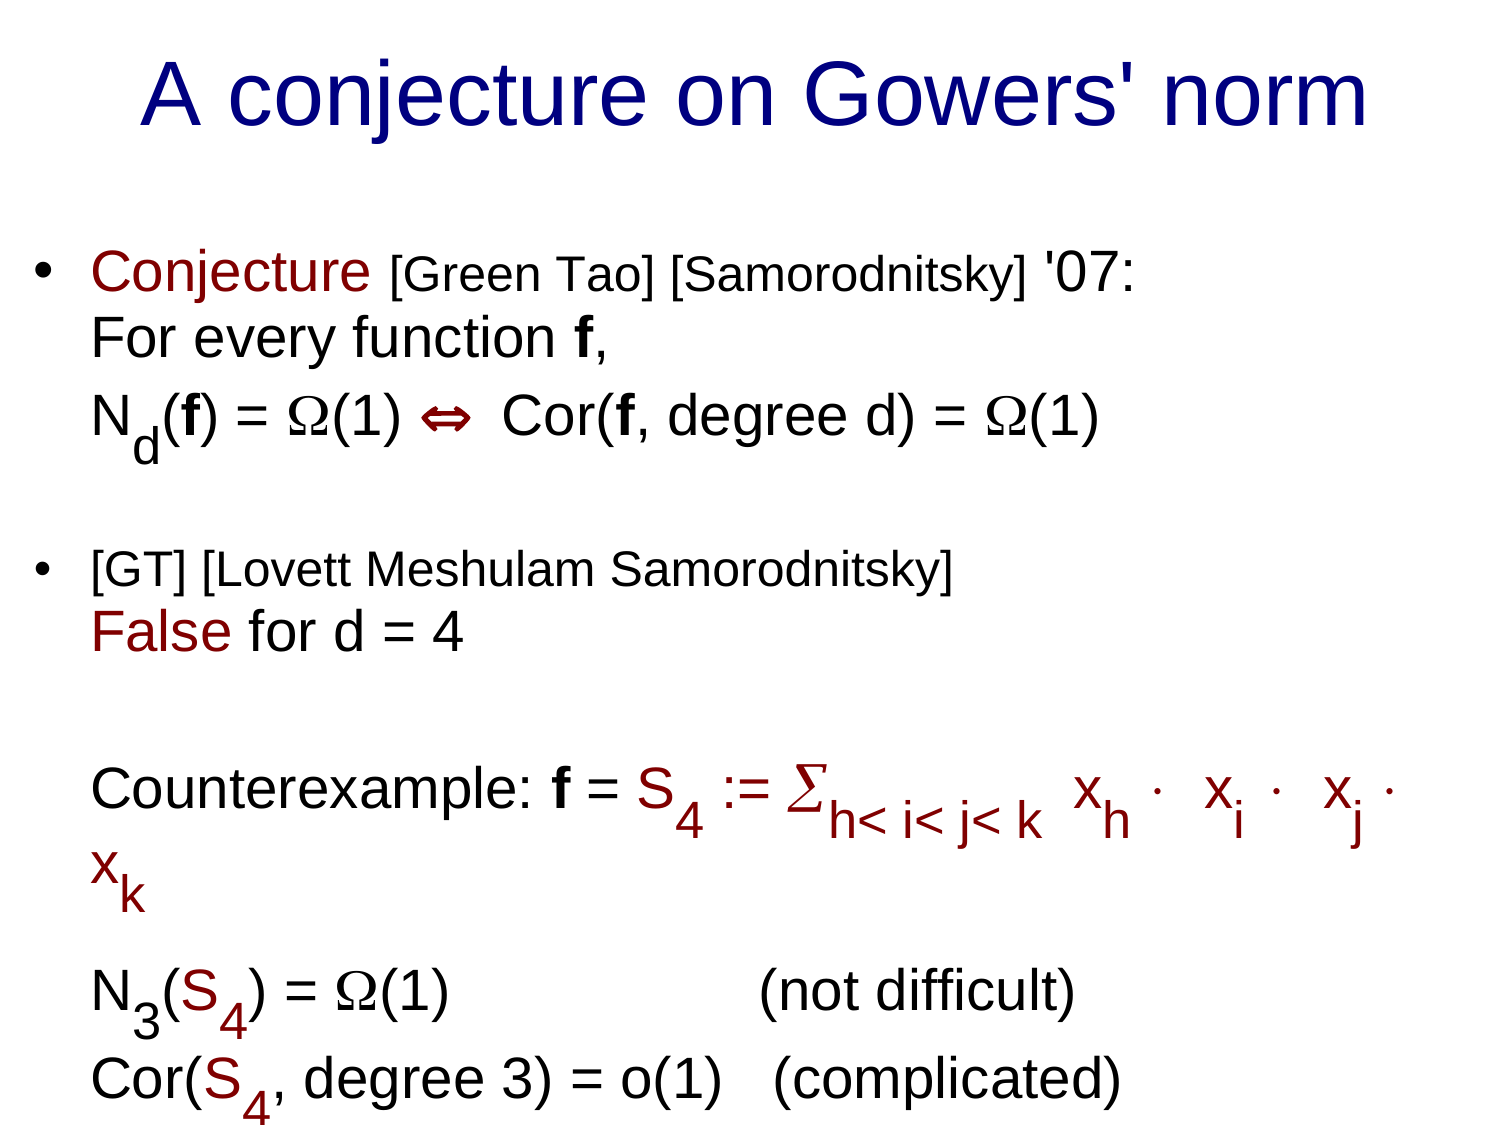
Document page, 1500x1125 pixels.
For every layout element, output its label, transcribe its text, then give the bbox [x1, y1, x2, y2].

list Conjecture [Green Tao] [Samorodnitsky] '07: For every function f, Nd(f) = (1)  Cor(f, degree d) = (1) [GT] [Lovett Meshulam Samorodnitsky] False for d = 4 Counterexample: f = S4 := h< i< j< k xh  xi  xj  xk N3(S4) = (1) (not difficult) Cor(S4, degree 3) = o(1) (complicated) [19, 162, 1495, 1125]
title A conjecture on Gowers' norm [62, 0, 1450, 162]
